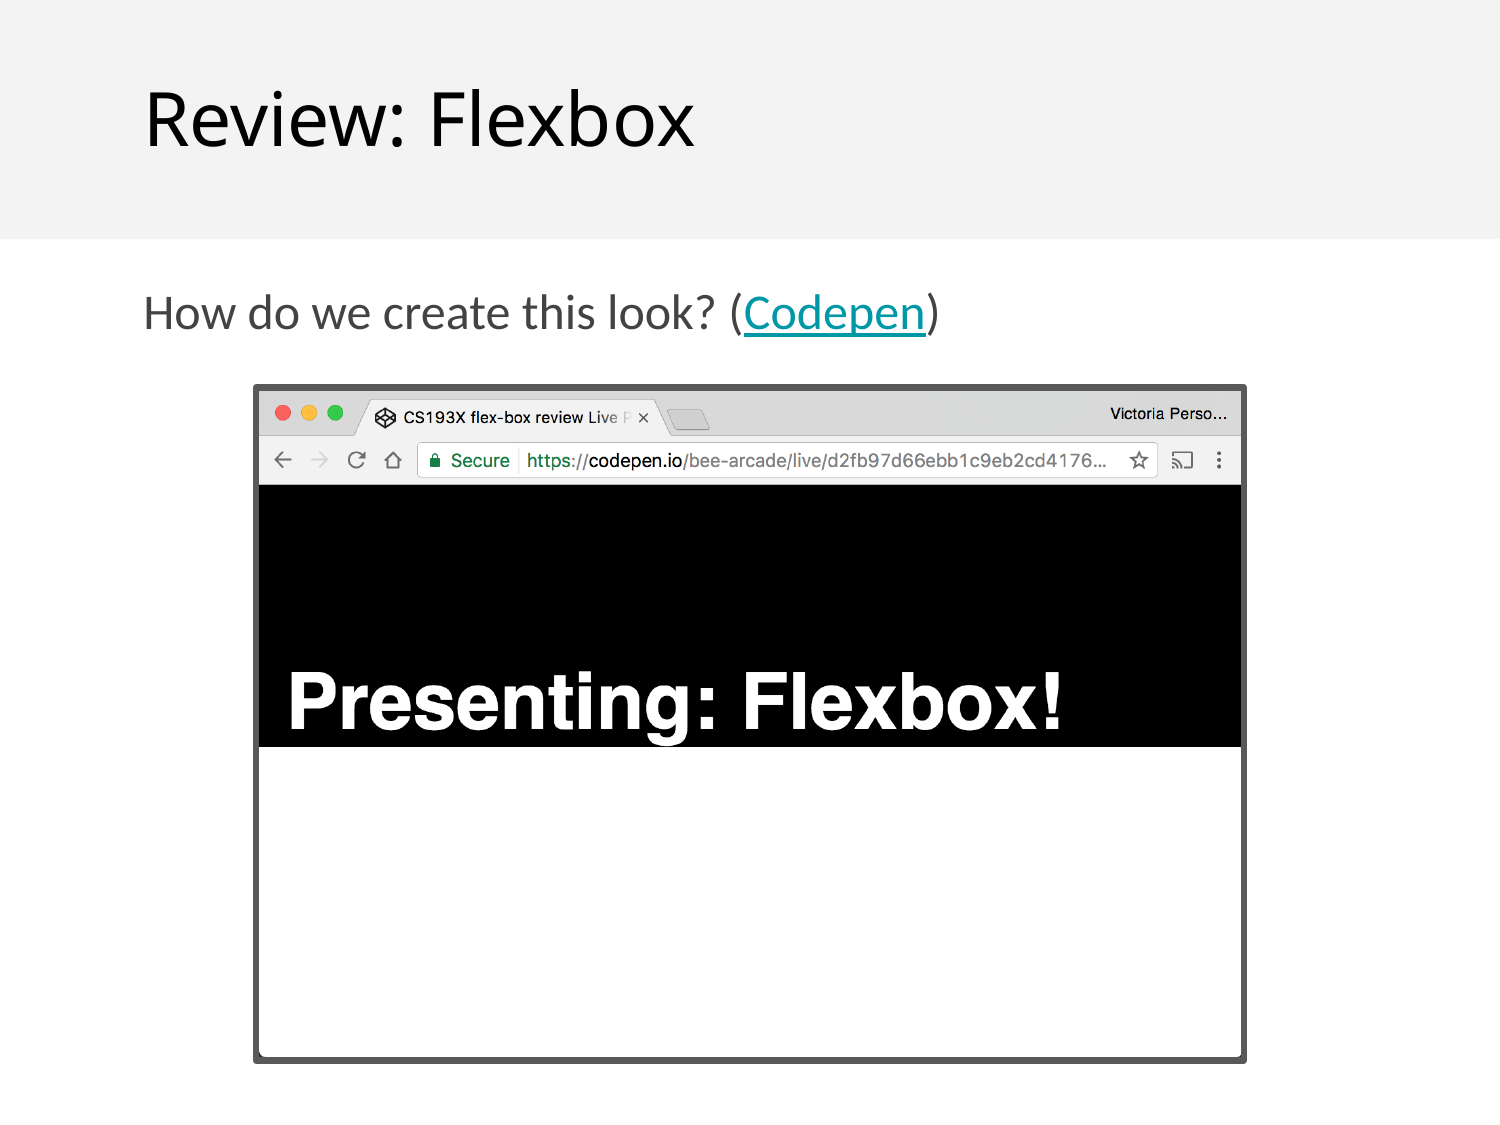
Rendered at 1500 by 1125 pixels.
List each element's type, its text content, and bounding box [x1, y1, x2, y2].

title Review: Flexbox [128, 56, 1372, 183]
picture [259, 390, 1241, 1058]
list How do we create this look? (Codepen) [128, 255, 1372, 344]
